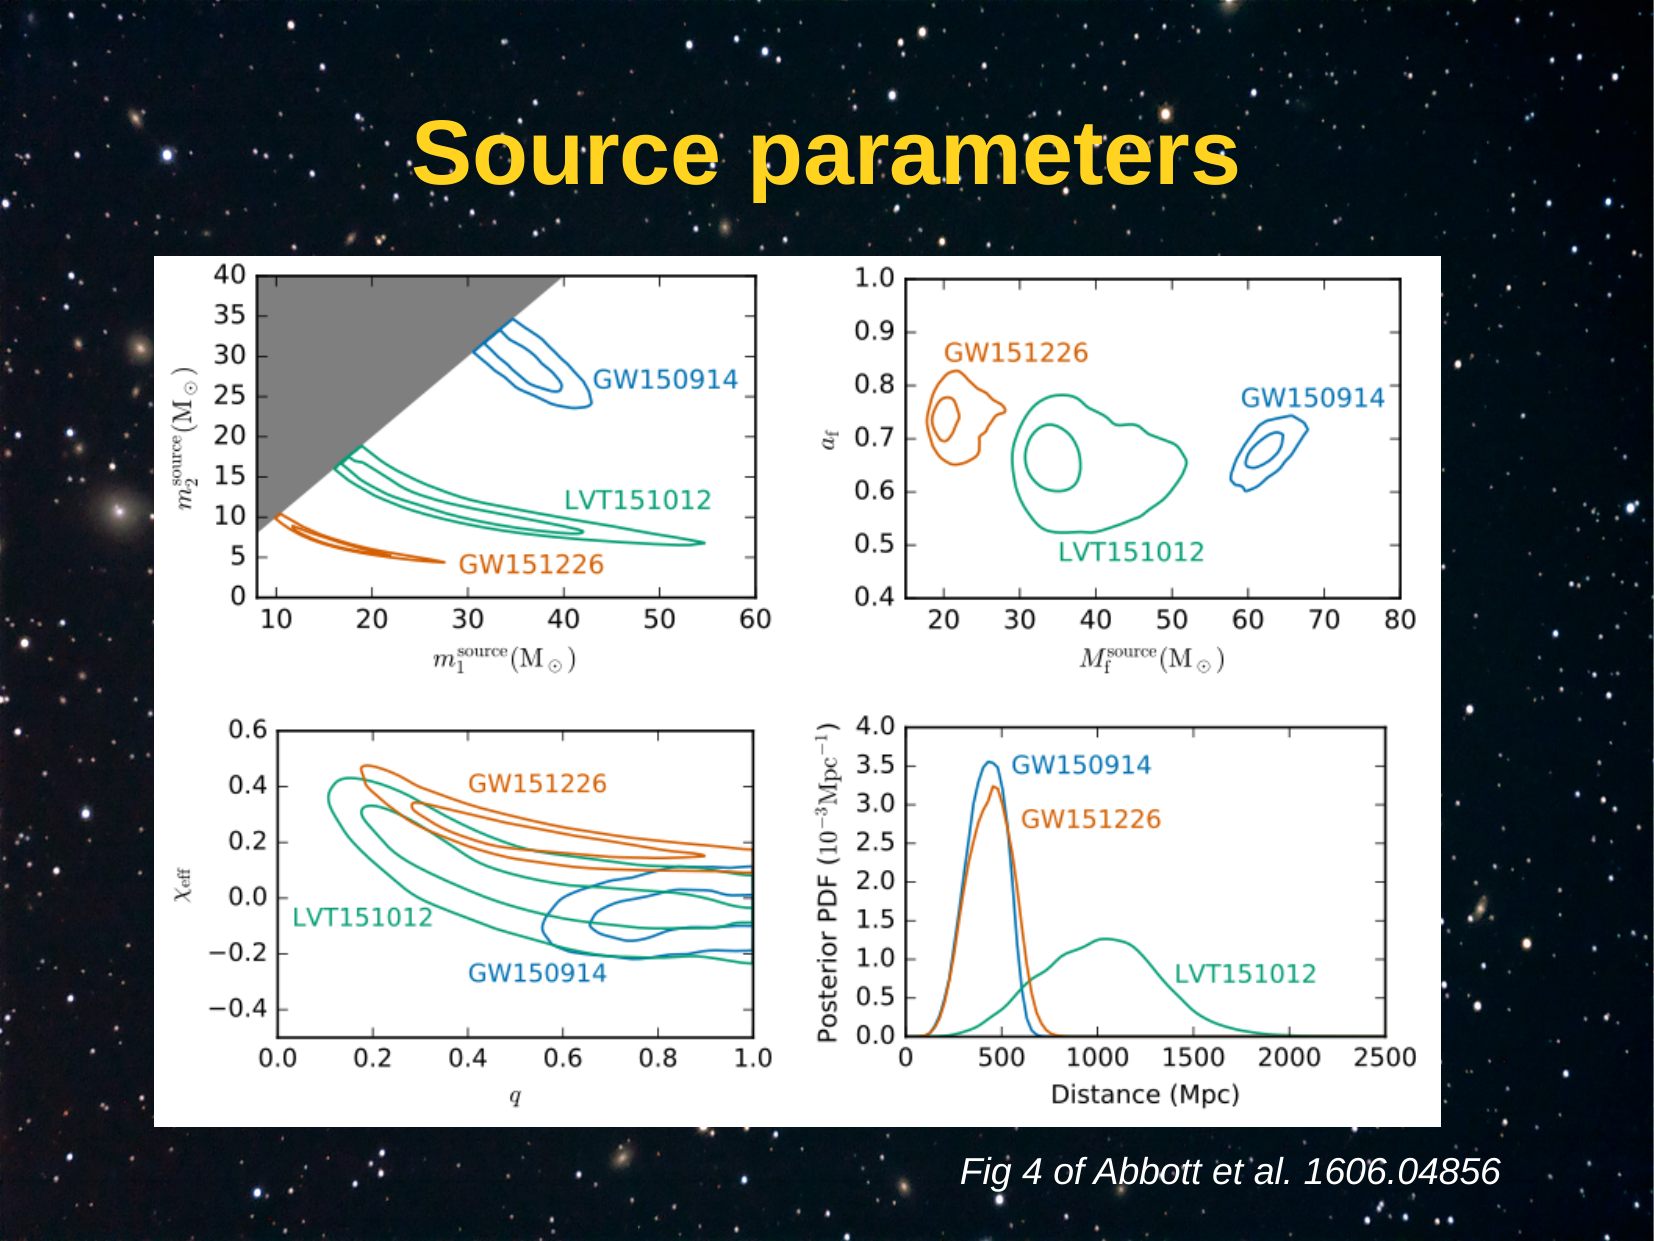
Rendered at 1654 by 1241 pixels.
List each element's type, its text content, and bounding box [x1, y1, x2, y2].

picture [0, 0, 1654, 1241]
text_box Fig 4 of Abbott et al. 1606.04856 [945, 1143, 1546, 1201]
title Source parameters [82, 49, 1571, 257]
